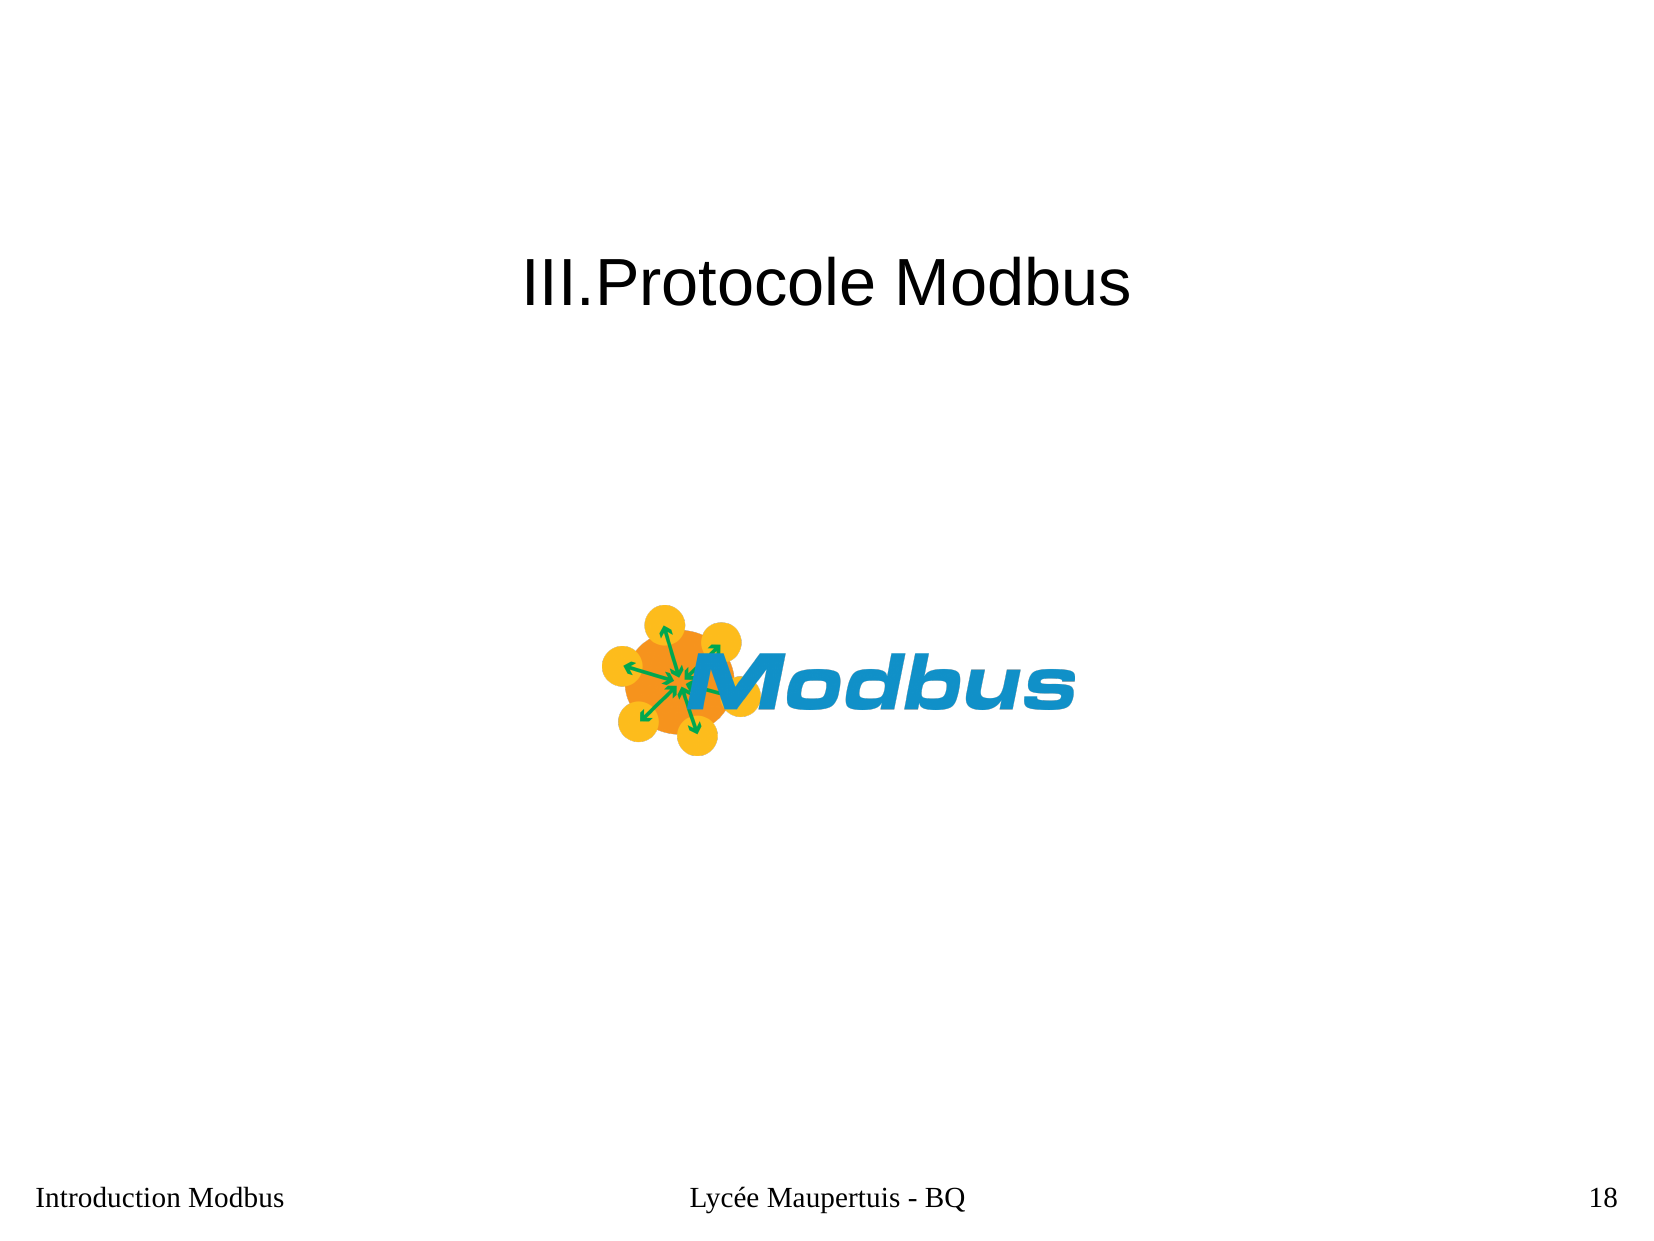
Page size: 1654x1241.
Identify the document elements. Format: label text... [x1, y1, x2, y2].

picture [602, 605, 1075, 756]
subtitle Protocole Modbus [35, 35, 1619, 529]
